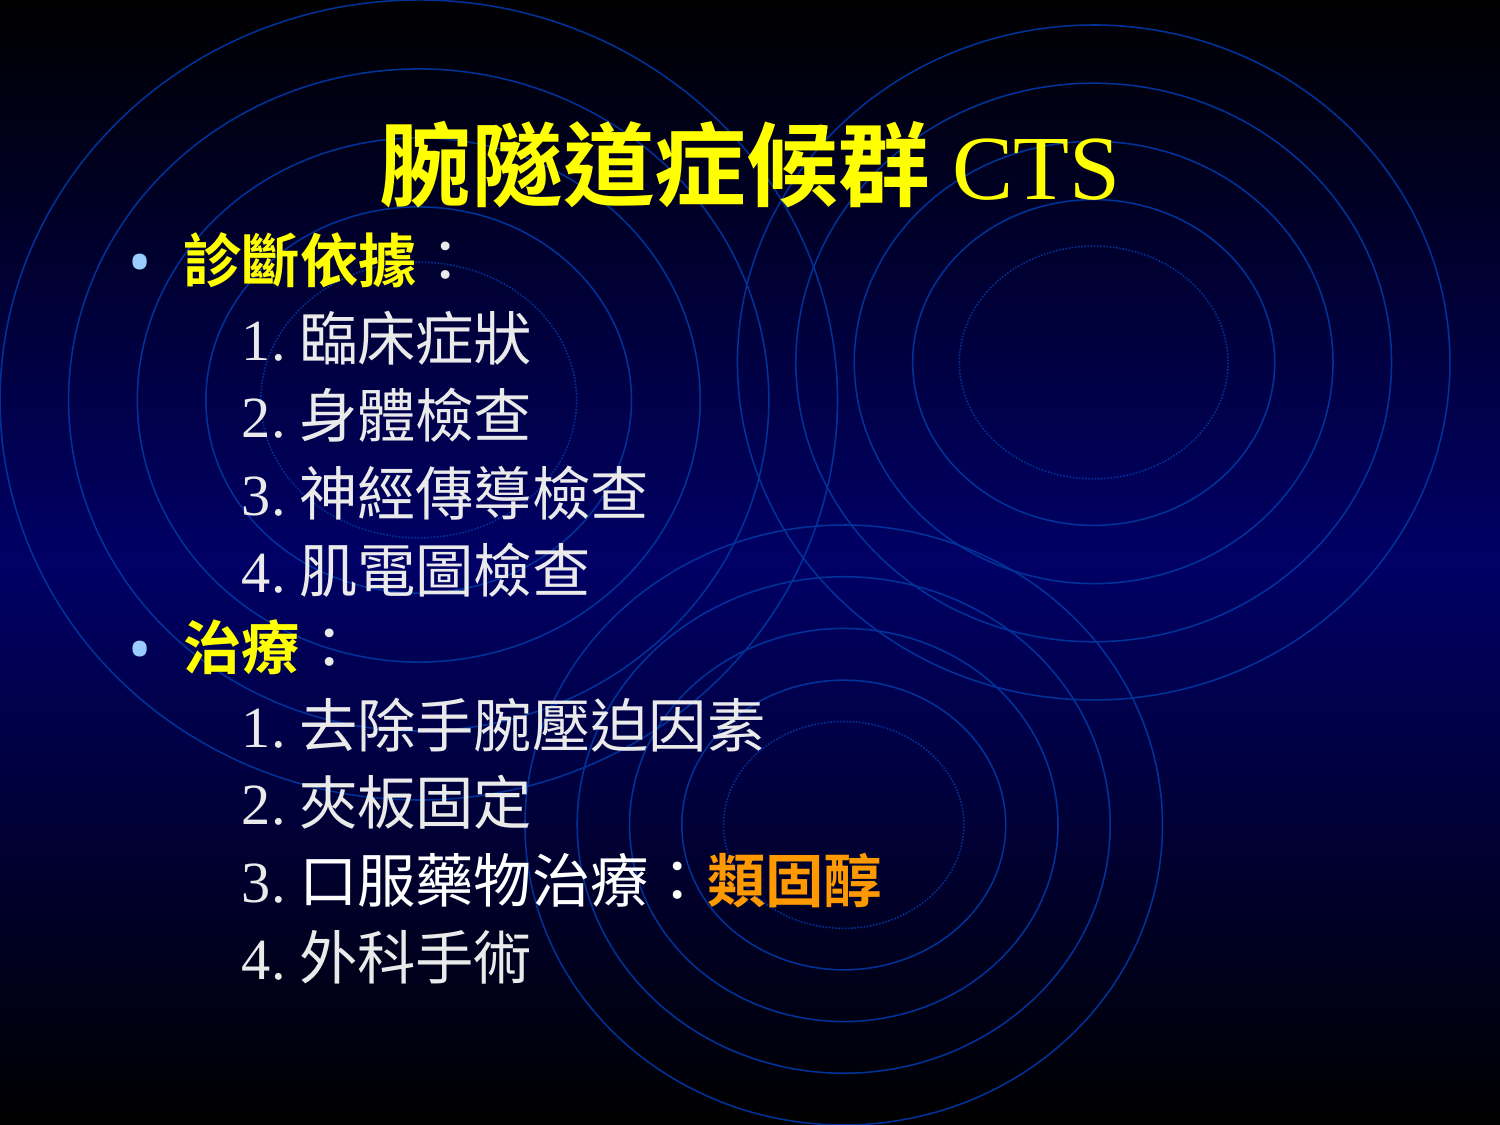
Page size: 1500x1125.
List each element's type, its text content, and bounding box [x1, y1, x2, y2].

title 腕隧道症候群CTS [112, 99, 1388, 188]
list 診斷依據： 1.臨床症狀 2.身體檢查 3.神經傳導檢查 4.肌電圖檢查 治療： 1.去除手腕壓迫因素 2.夾板固定 3.口服藥物治療：類固醇 4.外科手術 [112, 224, 1388, 1000]
